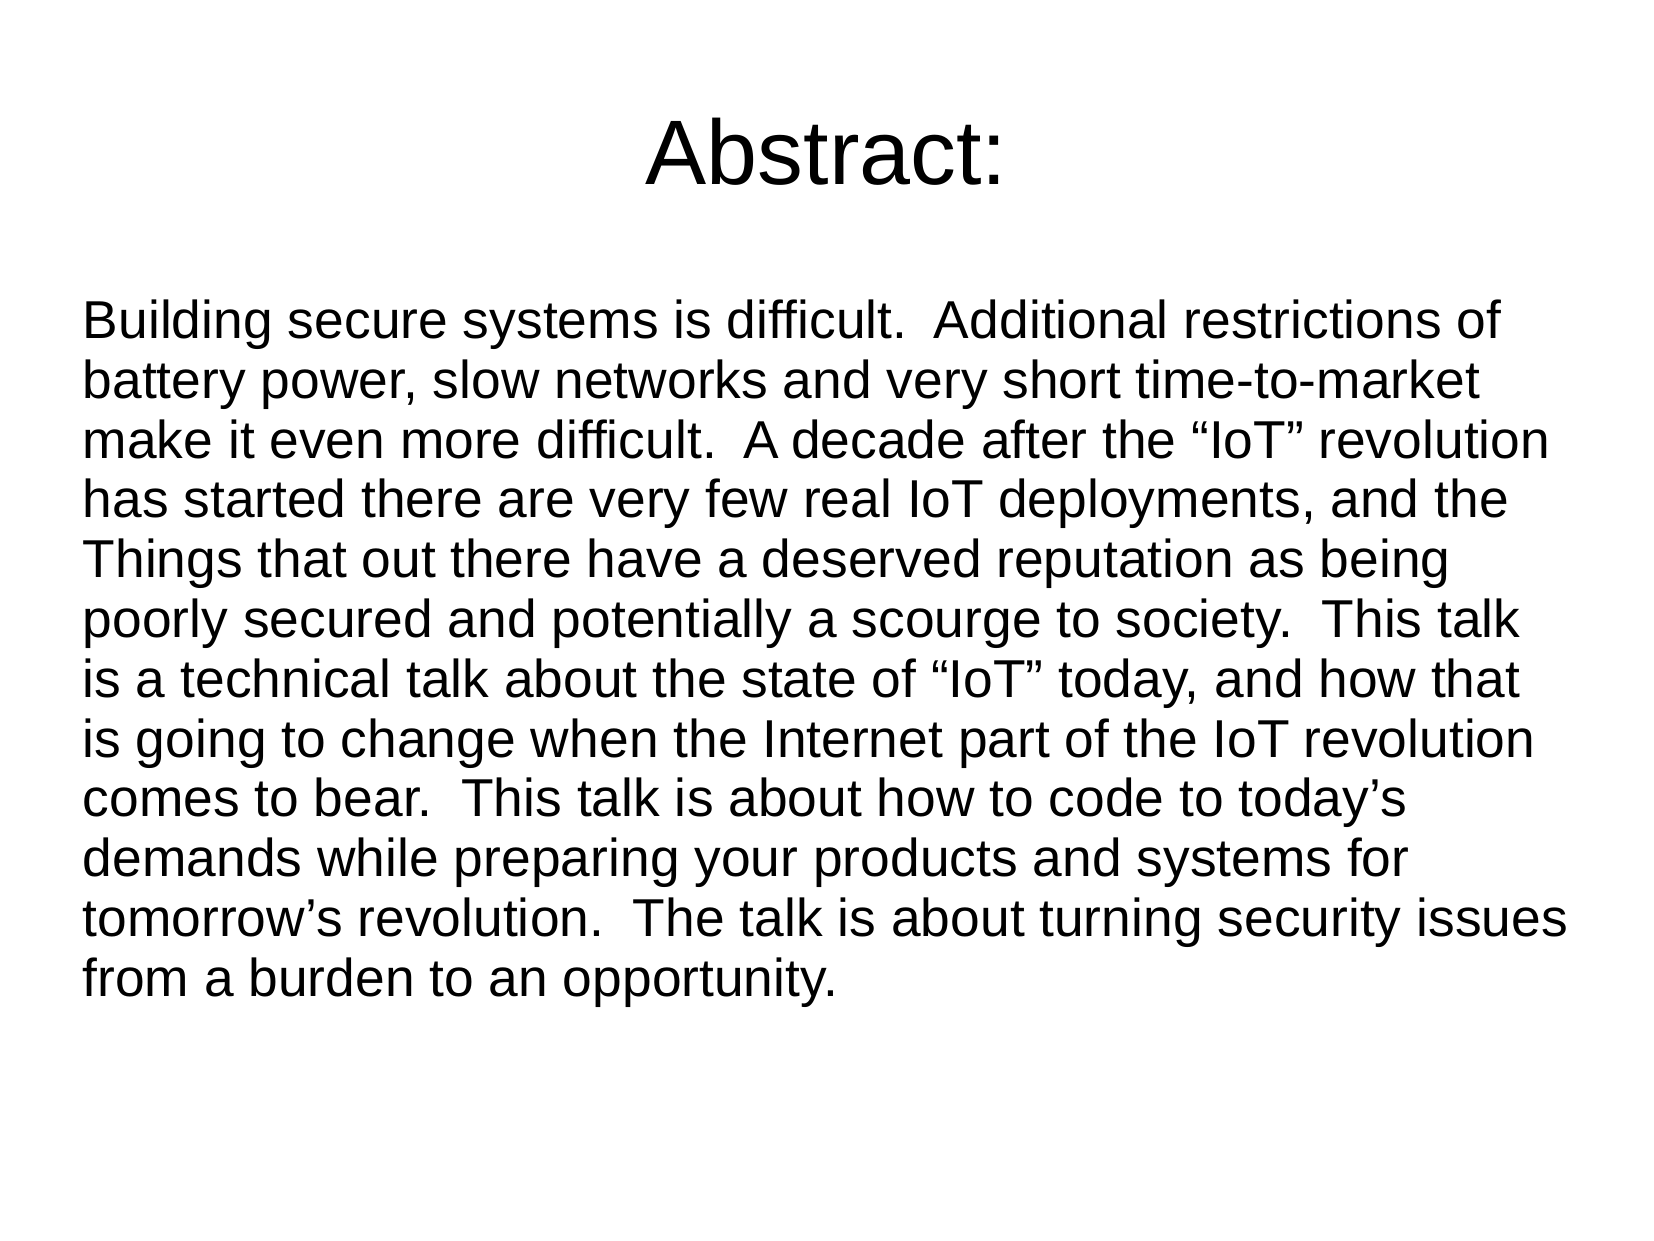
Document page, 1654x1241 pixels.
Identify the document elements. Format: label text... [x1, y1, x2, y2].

title Abstract: [82, 49, 1571, 257]
list Building secure systems is difficult. Additional restrictions of battery power, slow networks and very short time-to-market make it even more difficult. A decade after the “IoT” revolution has started there are very few real IoT deployments, and the Things that out there have a deserved reputation as being poorly secured and potentially a scourge to society. This talk is a technical talk about the state of “IoT” today, and how that is going to change when the Internet part of the IoT revolution comes to bear. This talk is about how to code to today’s demands while preparing your products and systems for tomorrow’s revolution. The talk is about turning security issues from a burden to an opportunity. [82, 290, 1571, 1010]
